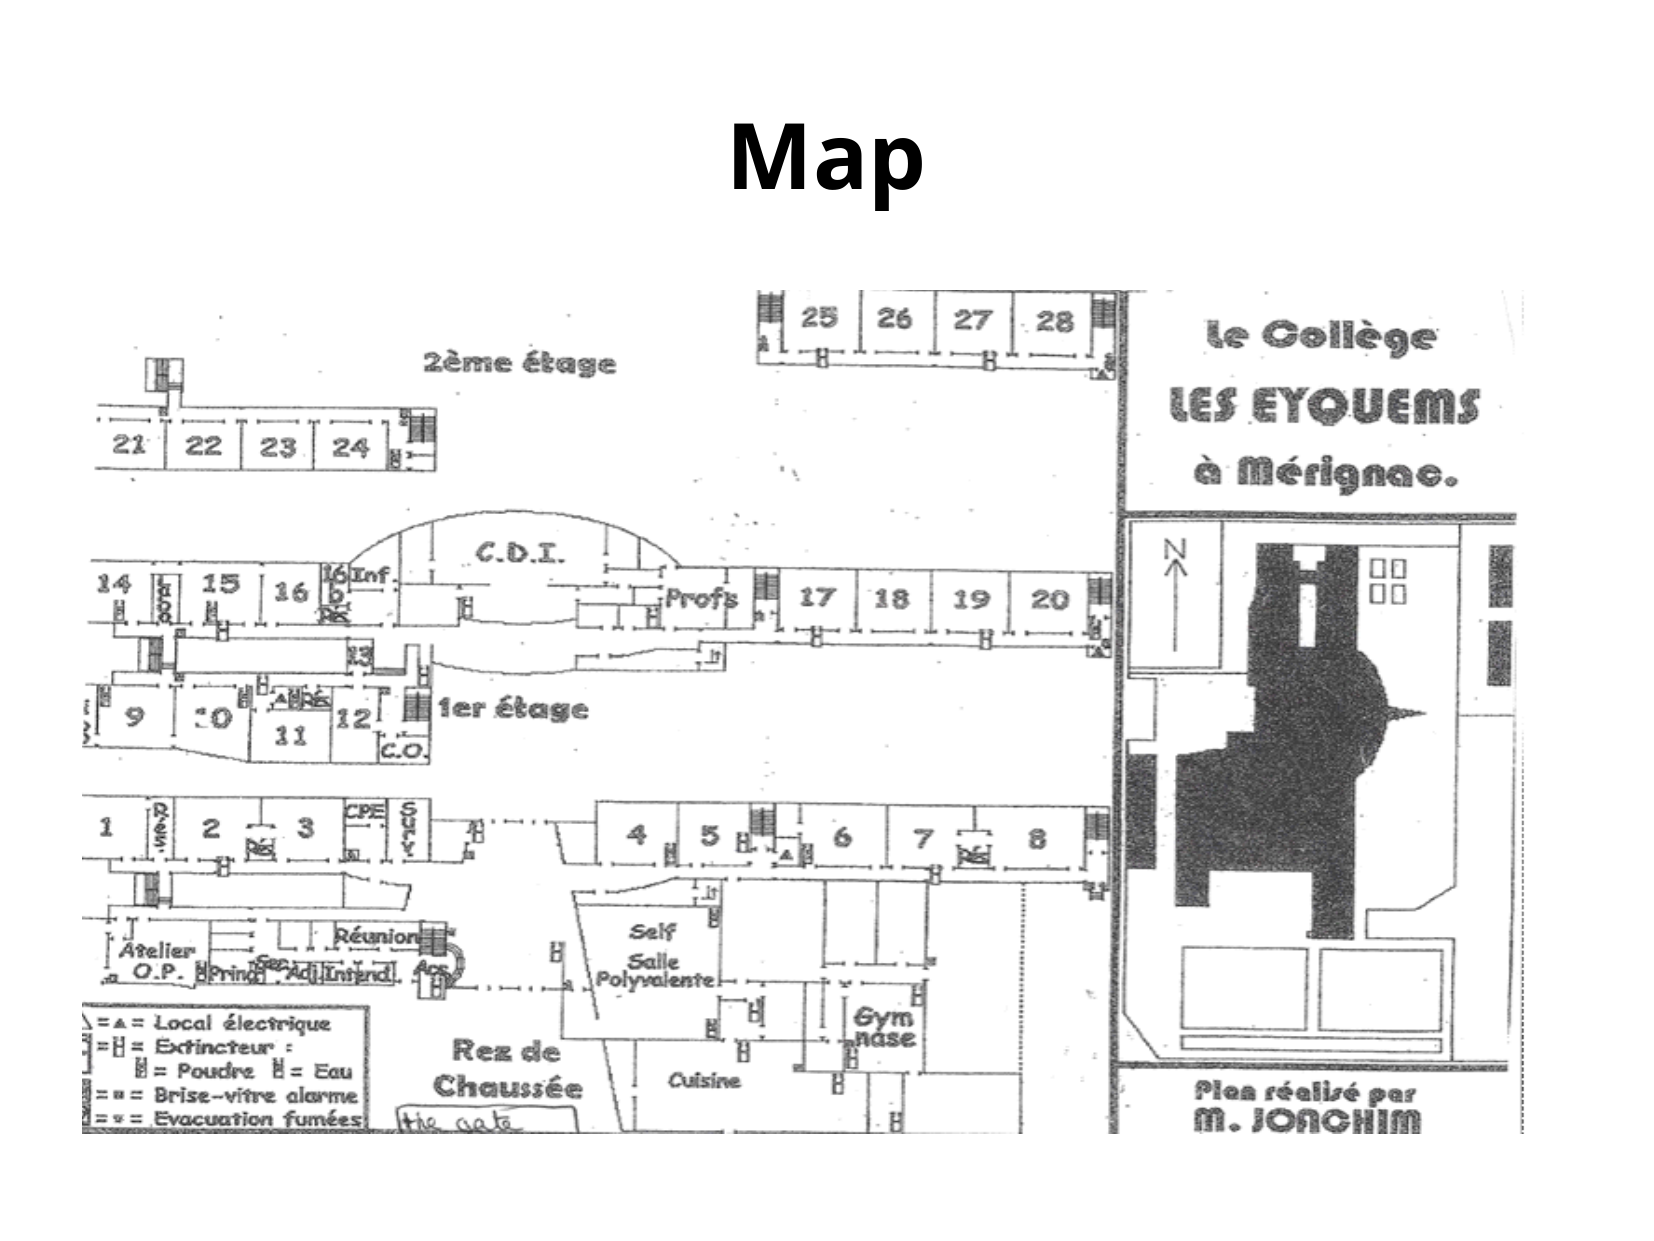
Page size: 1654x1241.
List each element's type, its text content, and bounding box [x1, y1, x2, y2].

title Map [82, 49, 1571, 257]
picture [82, 290, 1571, 1134]
